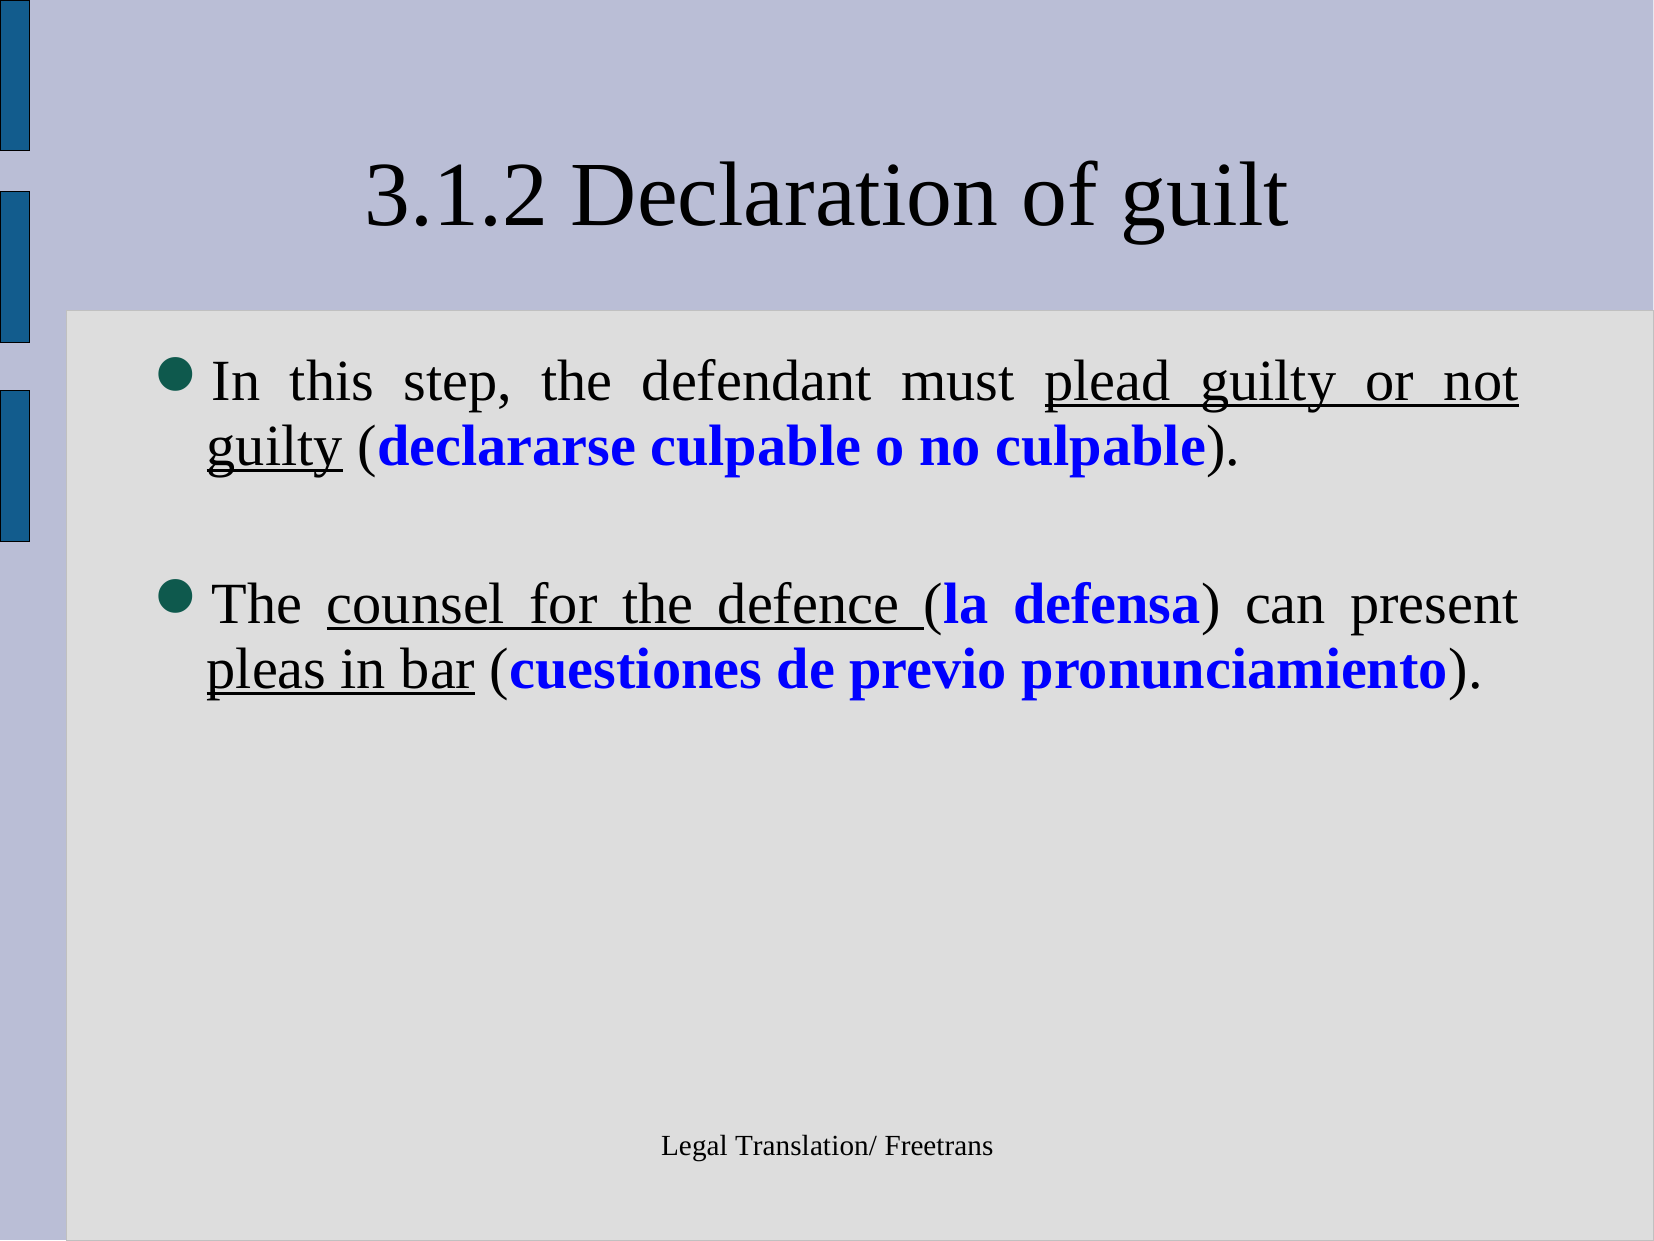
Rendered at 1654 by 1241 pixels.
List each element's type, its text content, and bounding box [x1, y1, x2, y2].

text_box 3.1.2 Declaration of guilt [121, 75, 1534, 315]
text_box In this step, the defendant must plead guilty or not guilty (declararse culpable o no culpable). The counsel for the defence (la defensa) can present pleas in bar (cuestiones de previo pronunciamiento). [121, 344, 1534, 1109]
